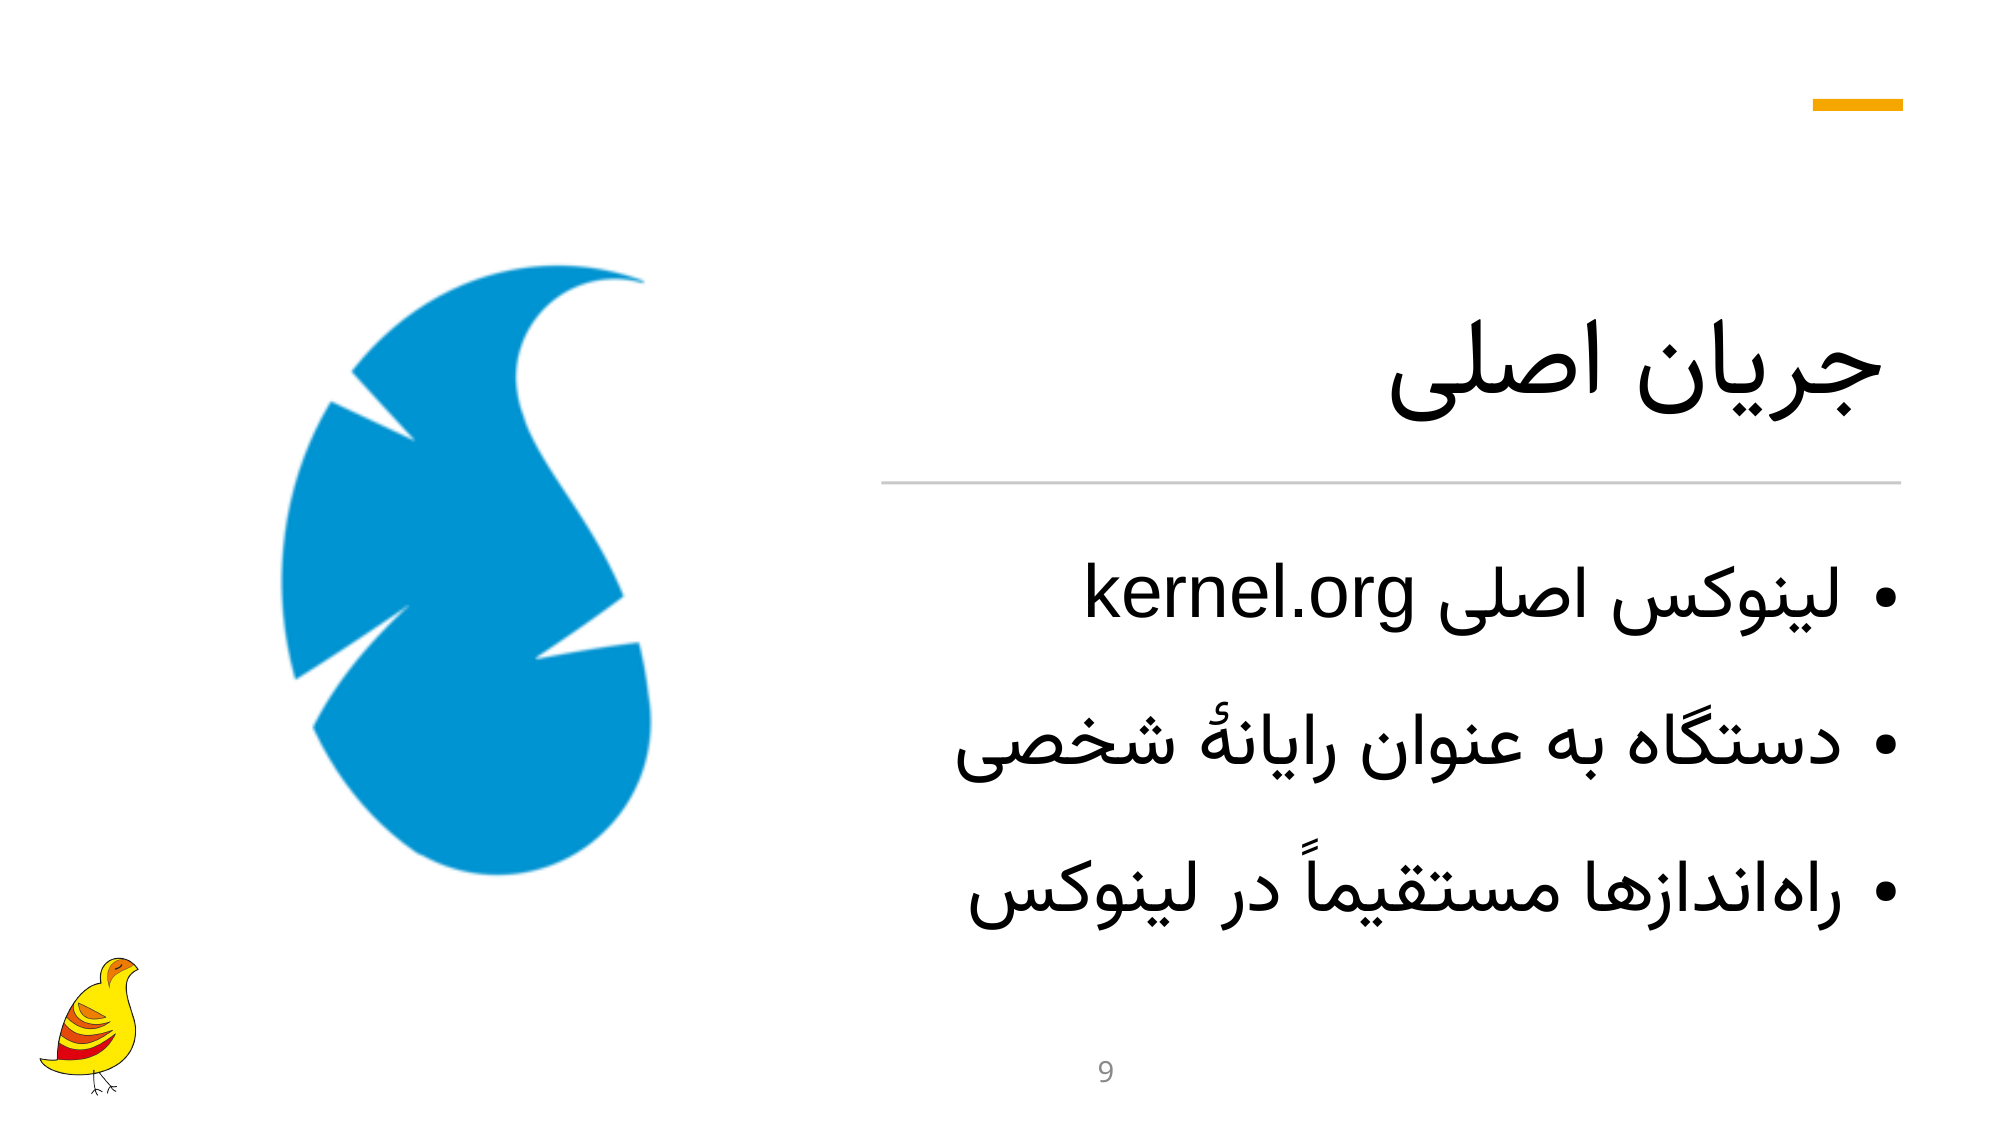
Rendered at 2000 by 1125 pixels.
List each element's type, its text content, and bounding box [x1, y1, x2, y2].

picture [150, 254, 784, 888]
list لینوکس اصلی kernel.org دستگاه به عنوان رایانهٔ شخصی راه‌اندازها مستقیماً در لینوکس [868, 540, 1900, 975]
title جریان اصلی [856, 194, 1886, 447]
picture [17, 945, 183, 1111]
